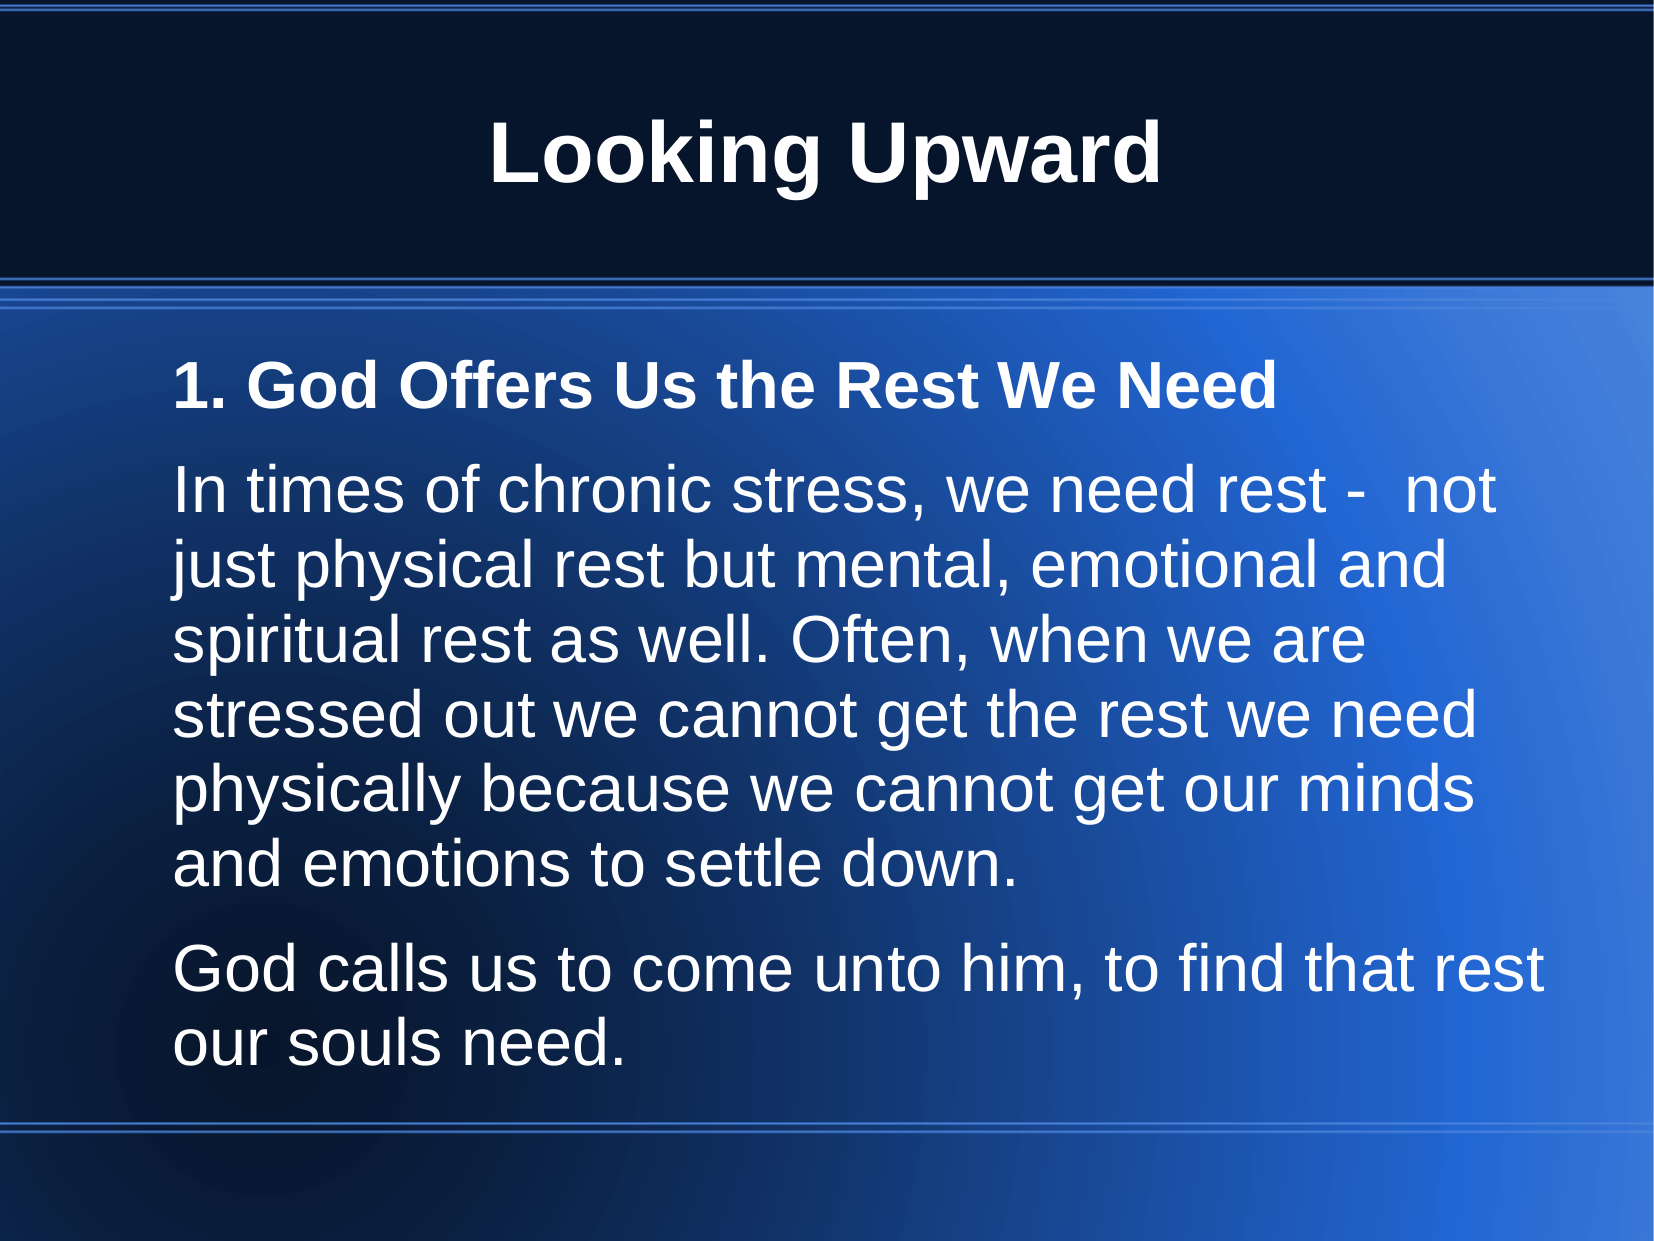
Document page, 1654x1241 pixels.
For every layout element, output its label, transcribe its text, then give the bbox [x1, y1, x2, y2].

list 1. God Offers Us the Rest We Need In times of chronic stress, we need rest - not just physical rest but mental, emotional and spiritual rest as well. Often, when we are stressed out we cannot get the rest we need physically because we cannot get our minds and emotions to settle down. God calls us to come unto him, to find that rest our souls need. [101, 348, 1591, 1170]
picture [0, 0, 1654, 1241]
title Looking Upward [82, 49, 1571, 257]
